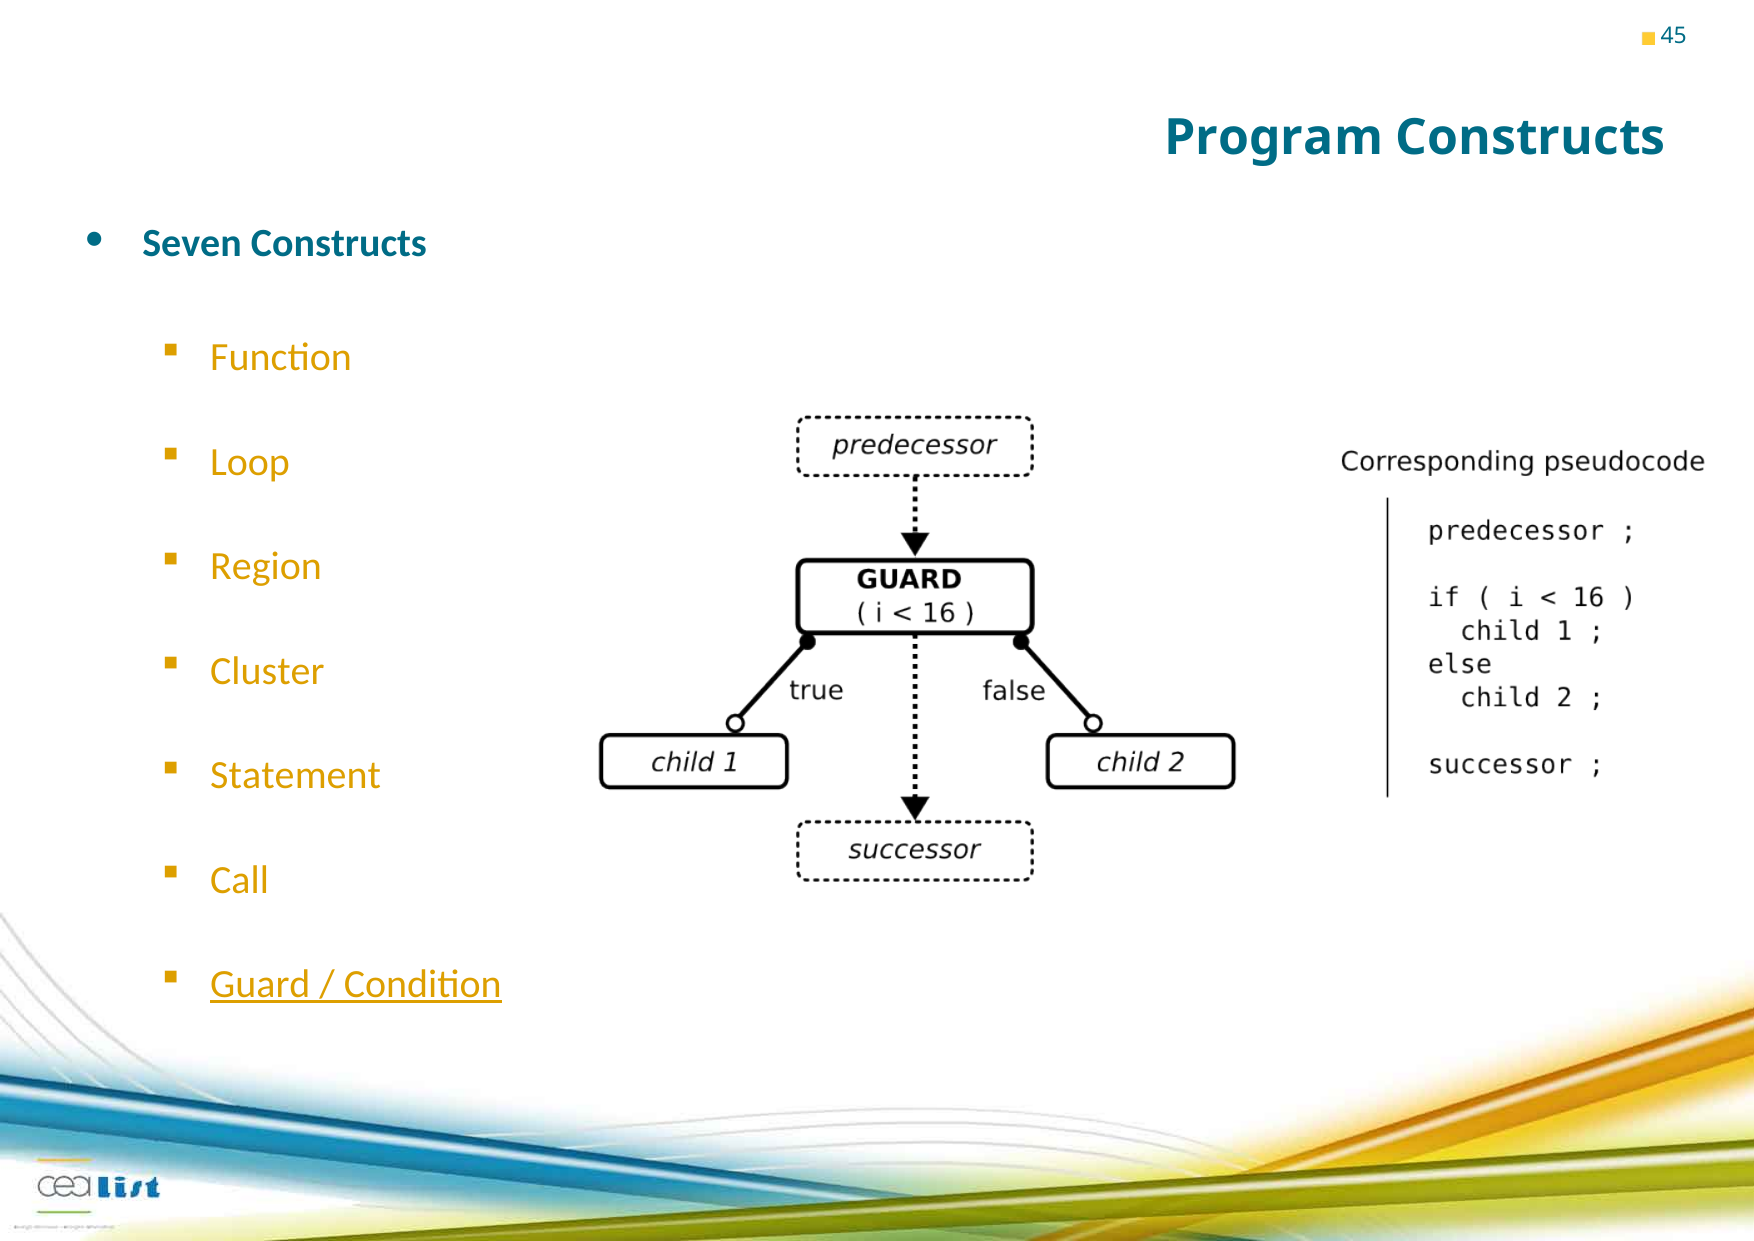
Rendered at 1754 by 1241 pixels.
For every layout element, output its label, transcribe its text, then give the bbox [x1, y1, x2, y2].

picture [0, 0, 1754, 1241]
text_box <number> [1294, 12, 1704, 60]
title Program Constructs [72, 86, 1682, 183]
list Seven Constructs Function Loop Region Cluster Statement Call Guard / Condition [68, 208, 1679, 1021]
